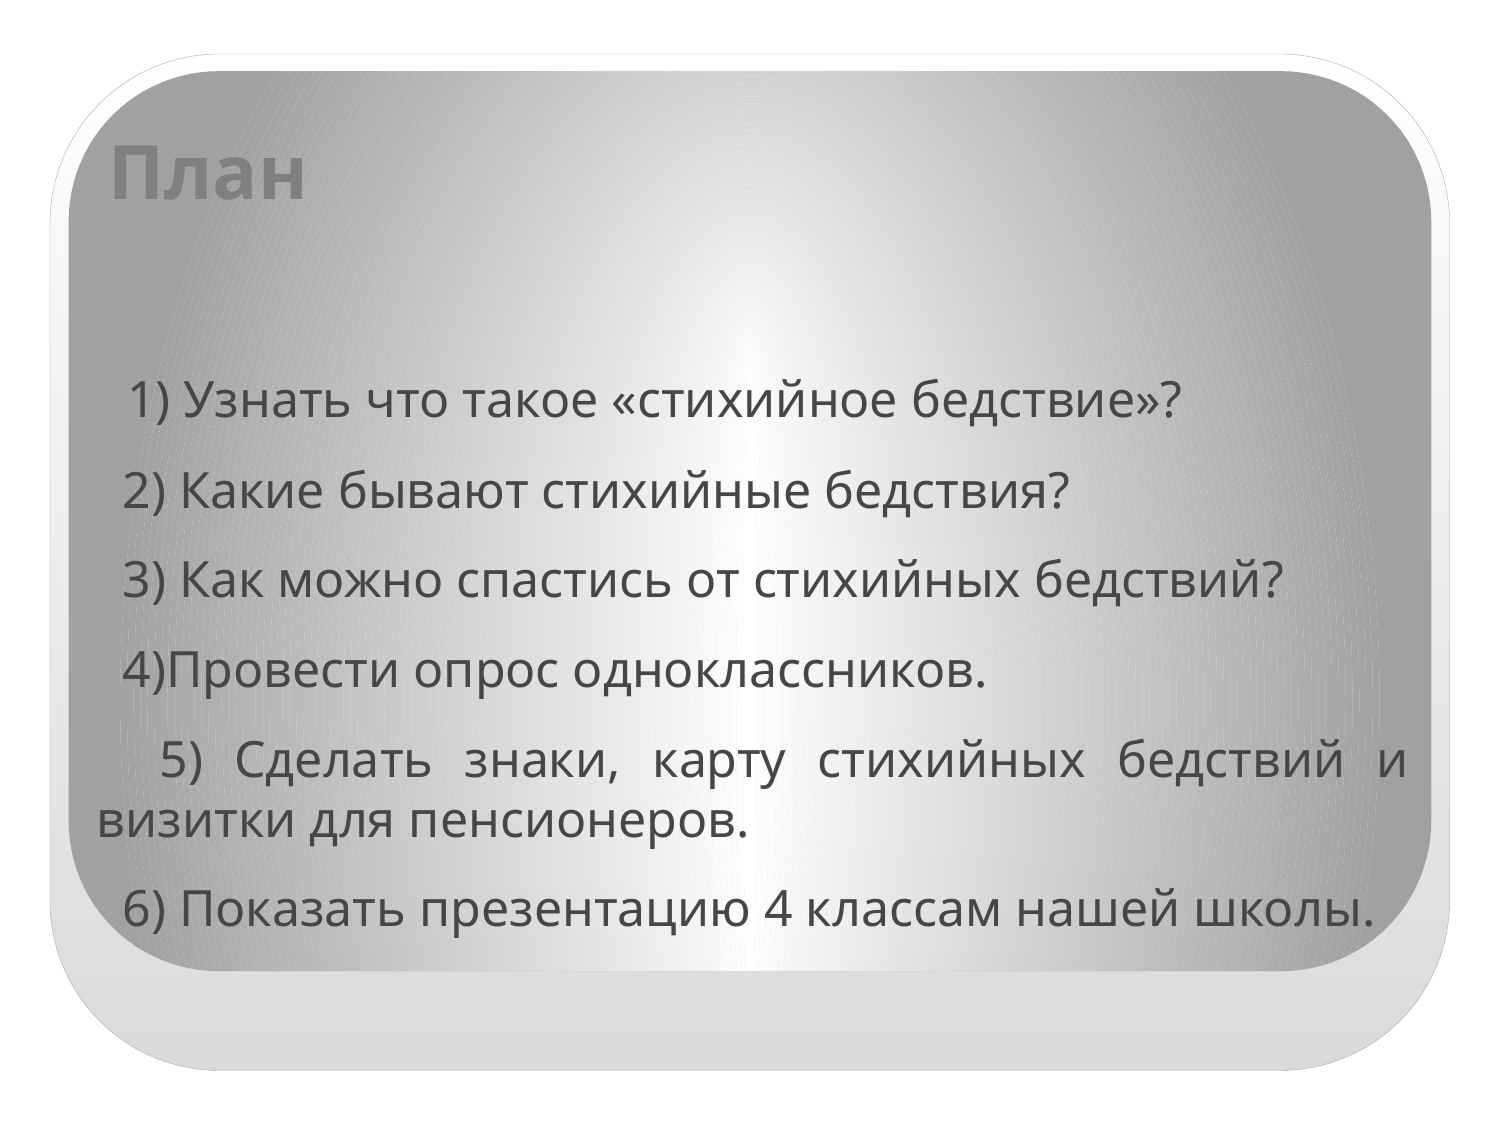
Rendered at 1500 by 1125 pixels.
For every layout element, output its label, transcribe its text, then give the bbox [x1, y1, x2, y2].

list 1) Узнать что такое «стихийное бедствие»? 2) Какие бывают стихийные бедствия? 3) Как можно спастись от стихийных бедствий? 4)Провести опрос одноклассников. 5) Сделать знаки, карту стихийных бедствий и визитки для пенсионеров. 6) Показать презентацию 4 классам нашей школы. [82, 351, 1425, 1039]
title План [93, 117, 1437, 290]
